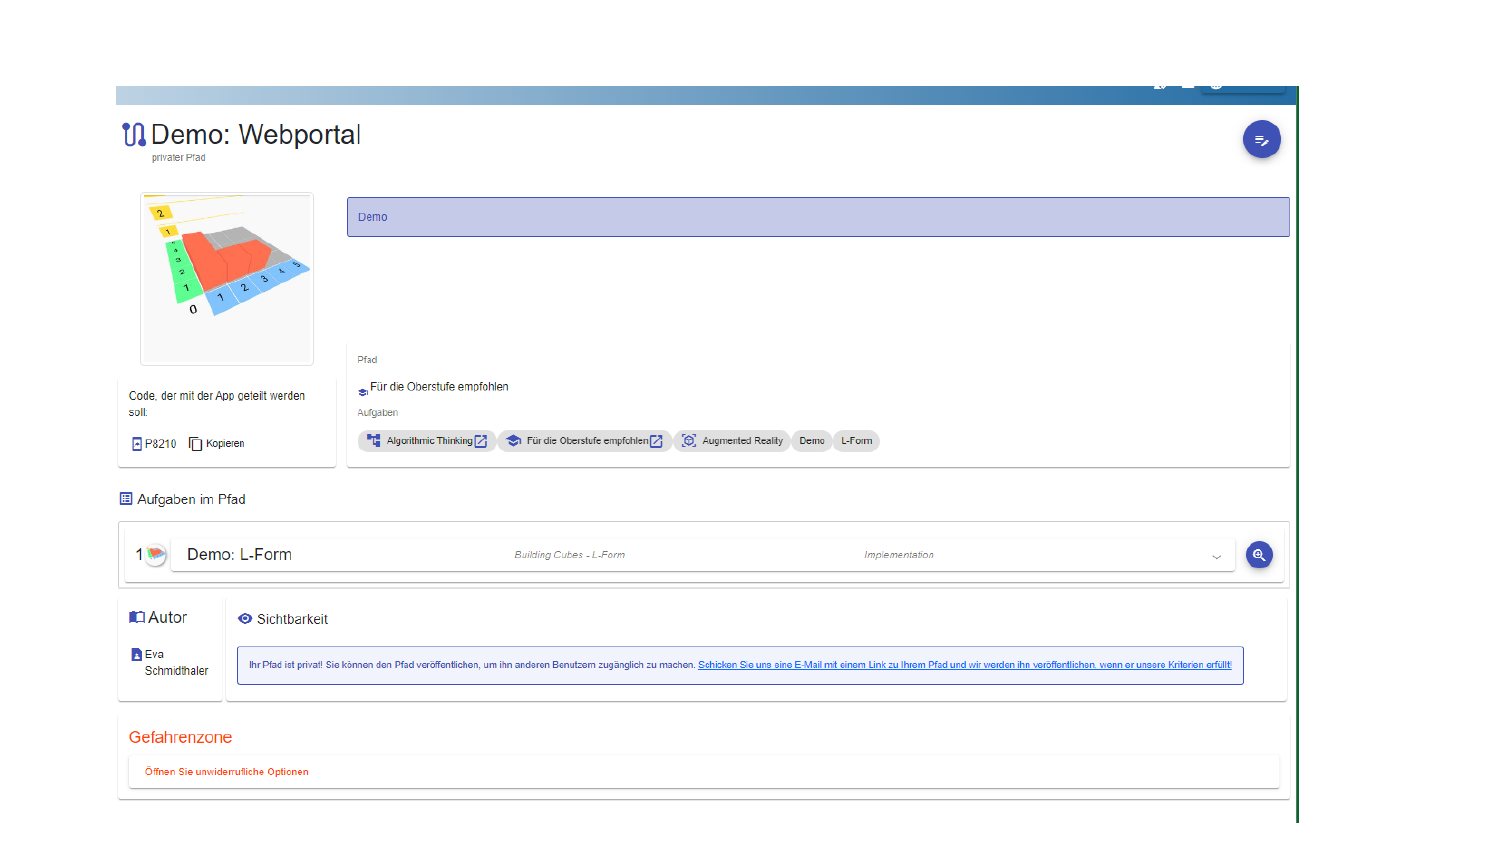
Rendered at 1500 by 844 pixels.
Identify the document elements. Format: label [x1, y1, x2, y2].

picture [116, 86, 1299, 823]
